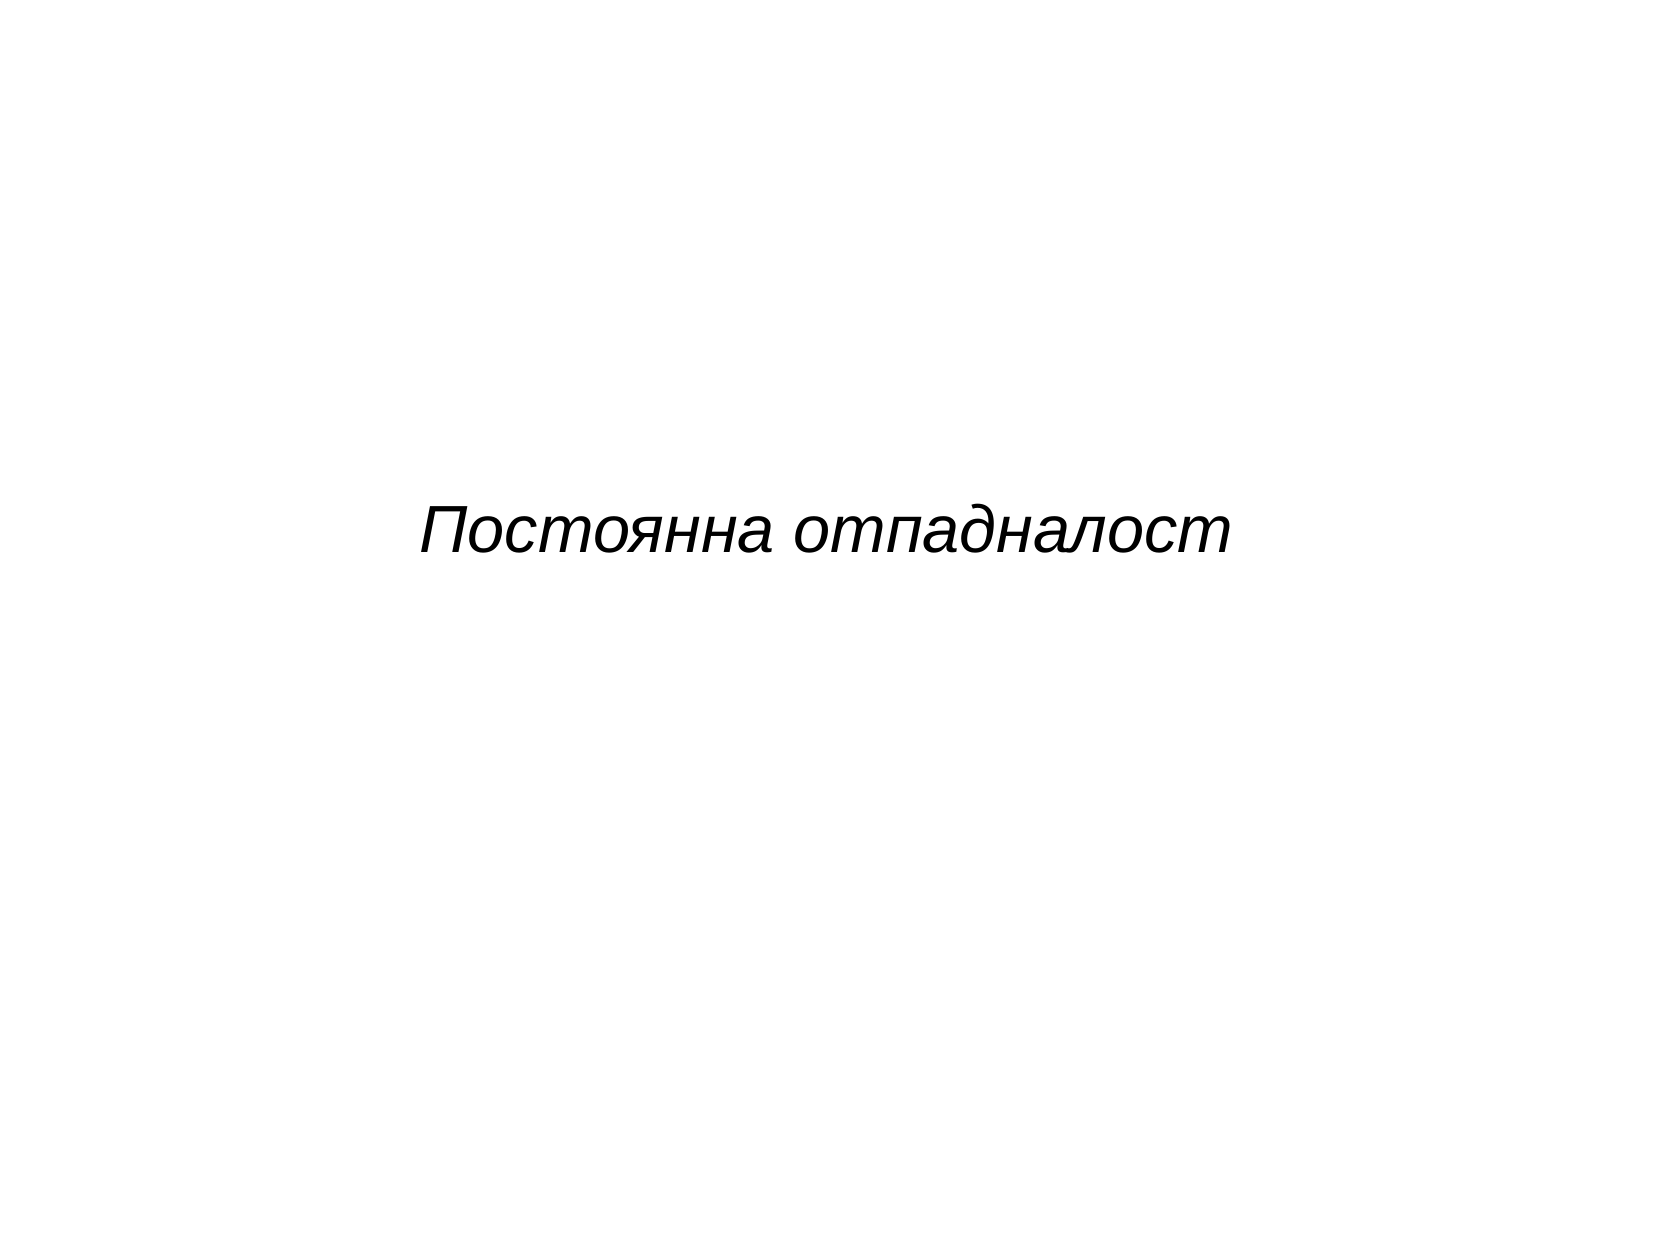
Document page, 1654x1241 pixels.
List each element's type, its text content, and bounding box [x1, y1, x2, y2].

subtitle Постоянна отпадналост [82, 49, 1571, 1010]
